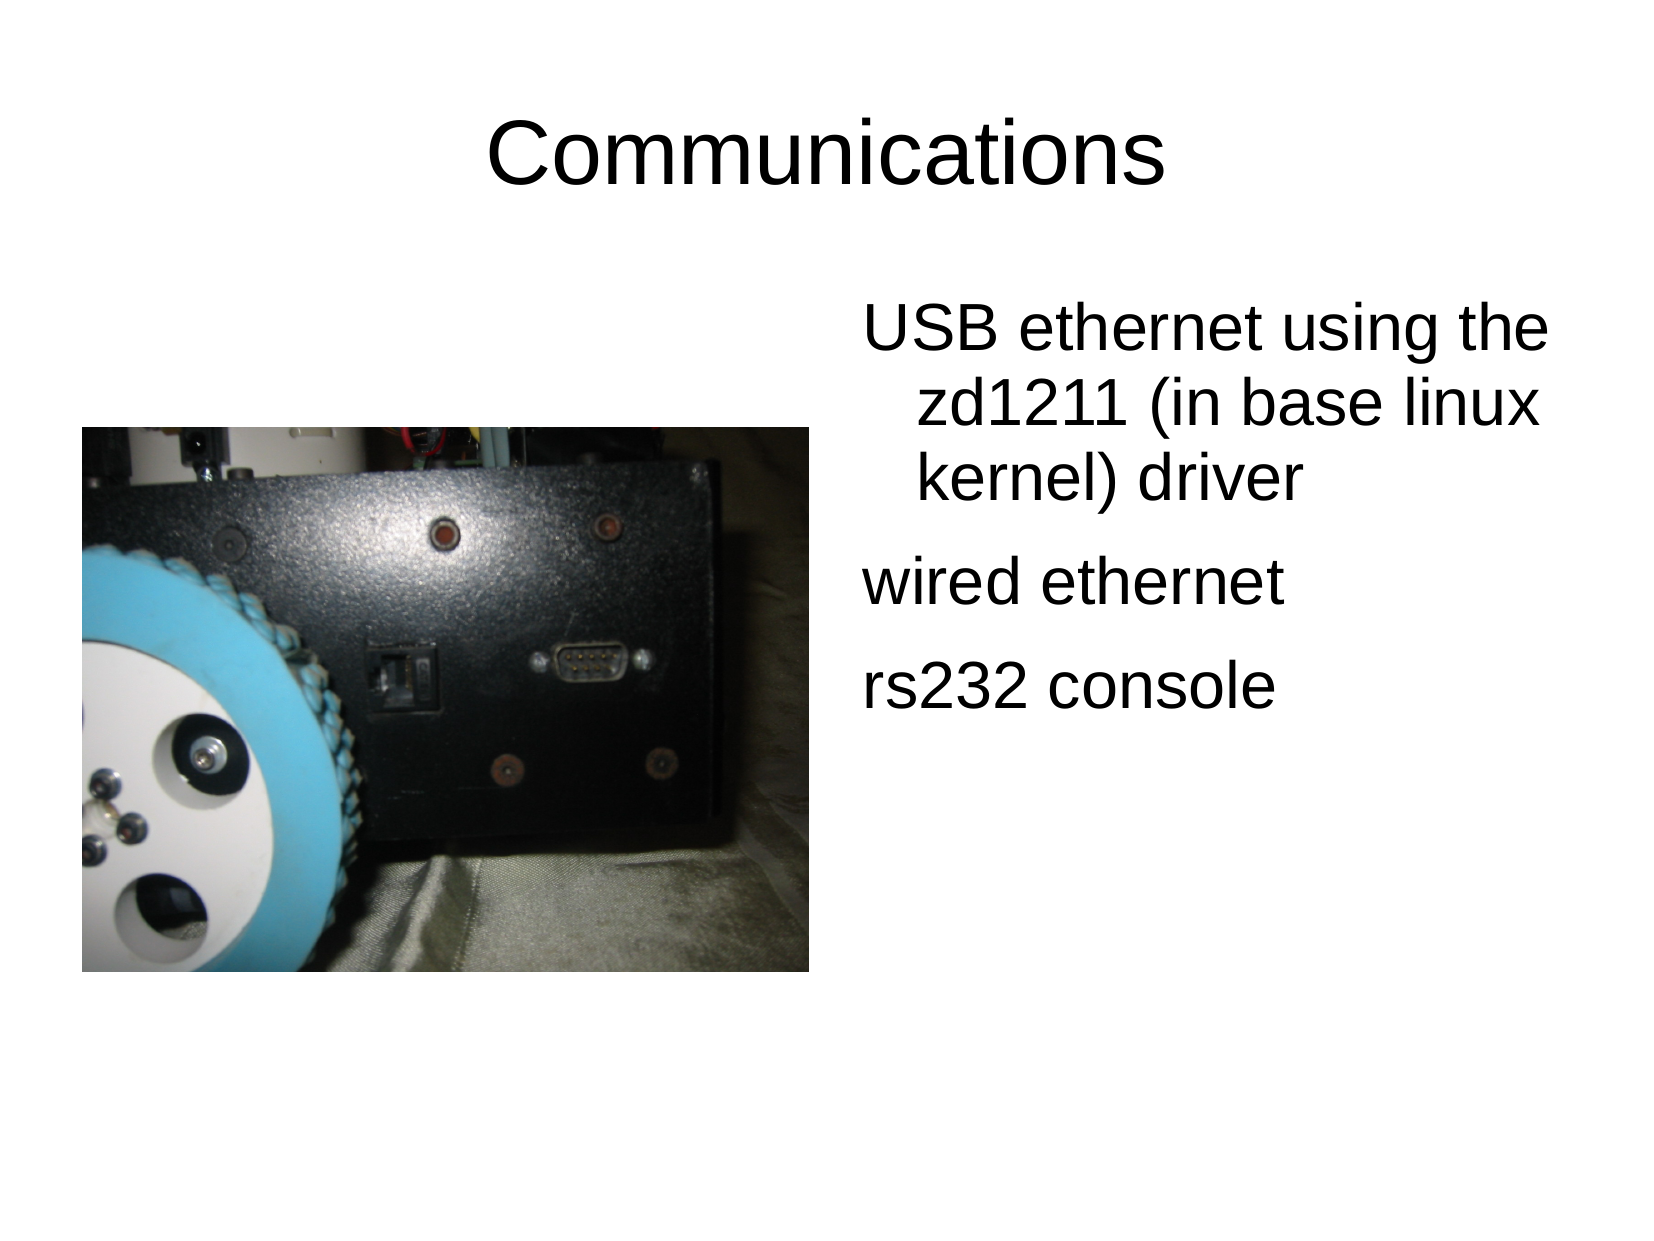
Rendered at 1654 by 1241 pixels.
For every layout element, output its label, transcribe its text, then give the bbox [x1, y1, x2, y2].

list USB ethernet using the zd1211 (in base linux kernel) driver wired ethernet rs232 console [845, 290, 1572, 1094]
title Communications [82, 56, 1571, 250]
picture [82, 427, 809, 972]
